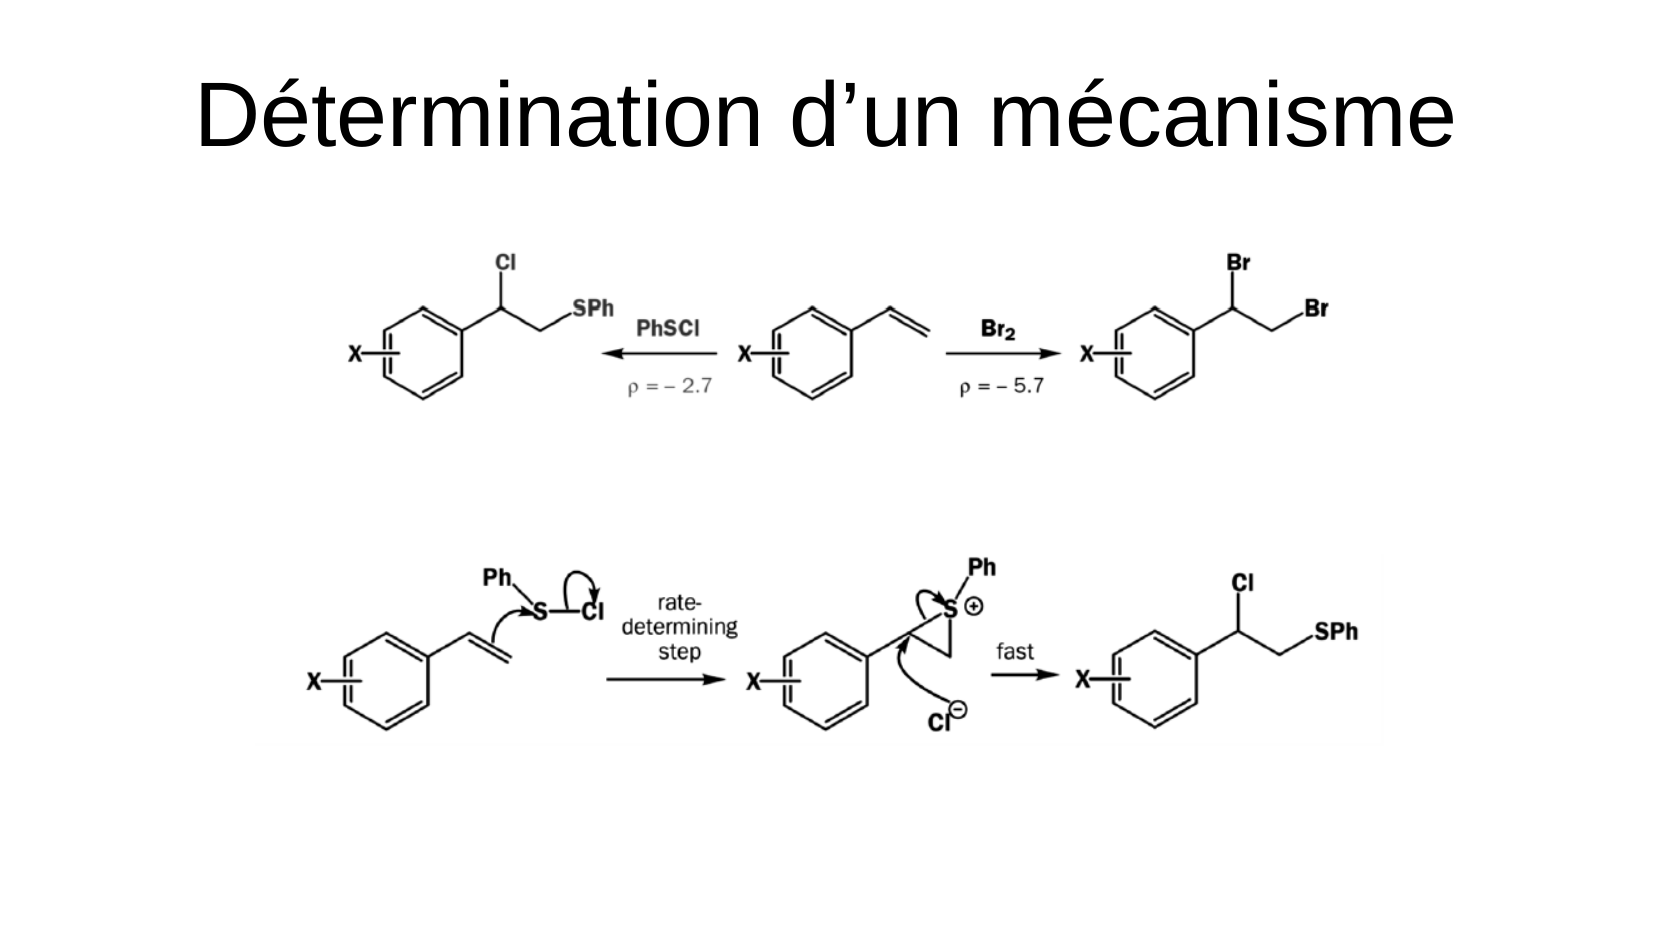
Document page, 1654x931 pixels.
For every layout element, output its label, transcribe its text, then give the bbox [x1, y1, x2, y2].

picture [246, 507, 1406, 778]
title Détermination d’un mécanisme [82, 37, 1571, 193]
picture [307, 224, 1375, 442]
